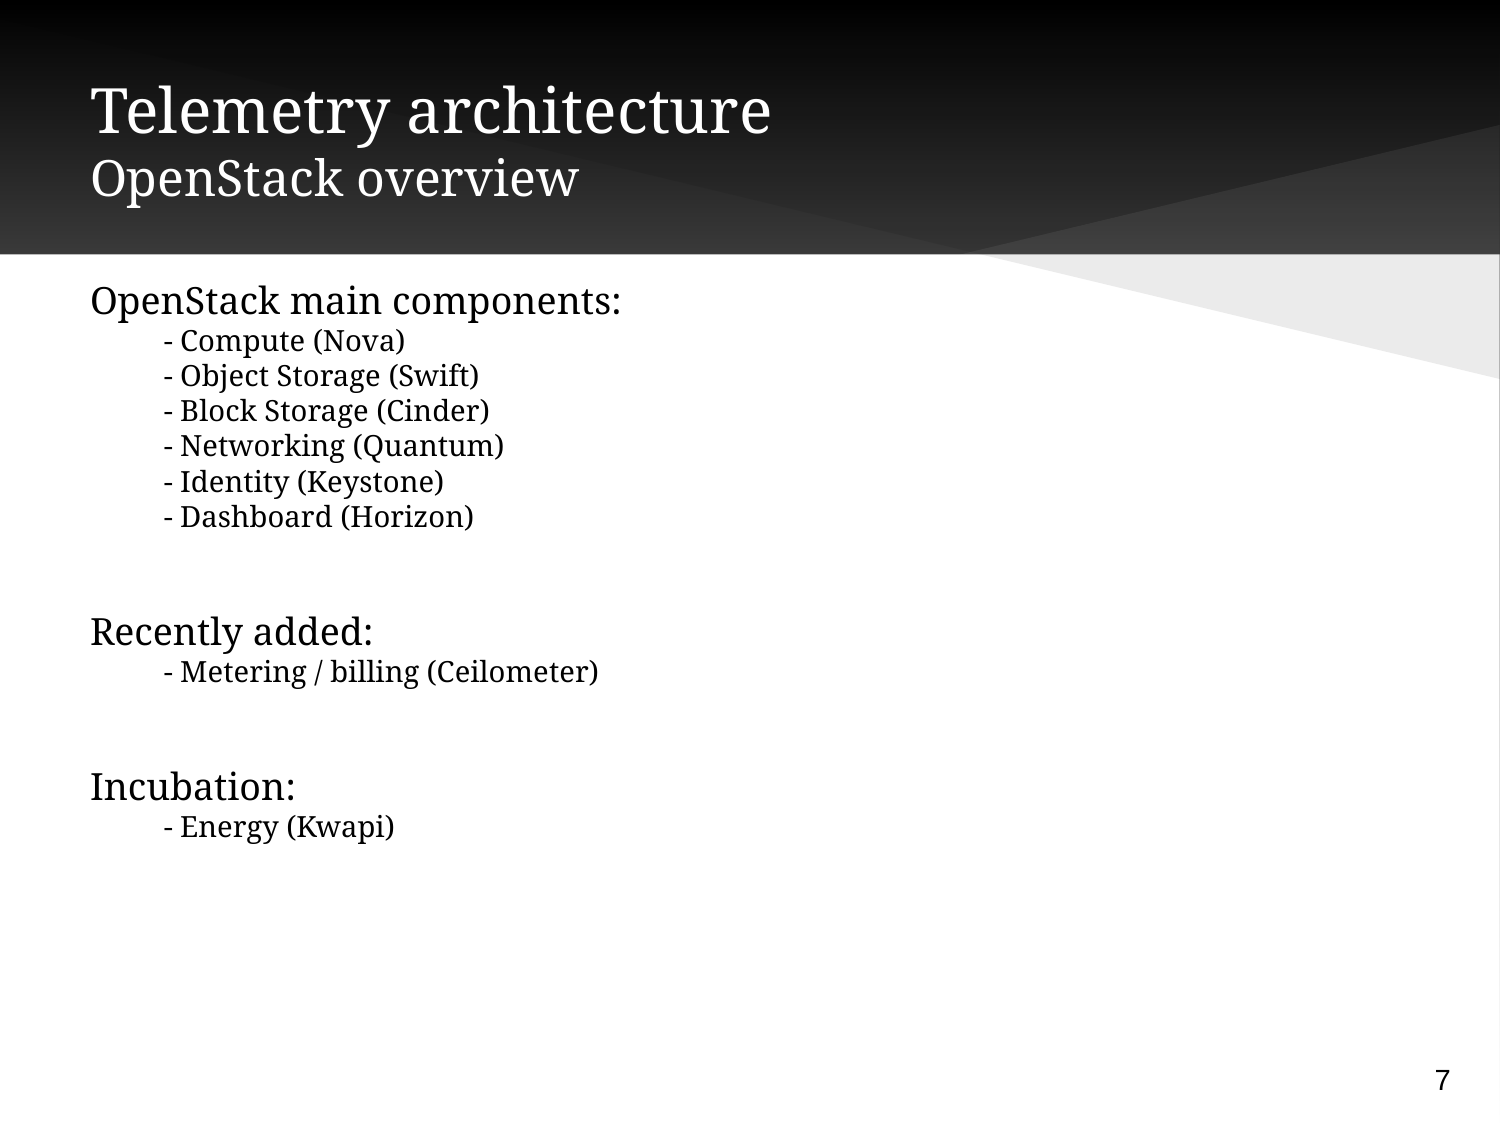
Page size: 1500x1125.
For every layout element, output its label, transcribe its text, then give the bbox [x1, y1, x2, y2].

list OpenStack main components: - Compute (Nova) - Object Storage (Swift) - Block Storage (Cinder) - Networking (Quantum) - Identity (Keystone) - Dashboard (Horizon) Recently added: - Metering / billing (Ceilometer) Incubation: - Energy (Kwapi) [75, 262, 1425, 1078]
title Telemetry architecture OpenStack overview [75, 45, 1425, 233]
text_box 7 [1419, 1046, 1471, 1097]
